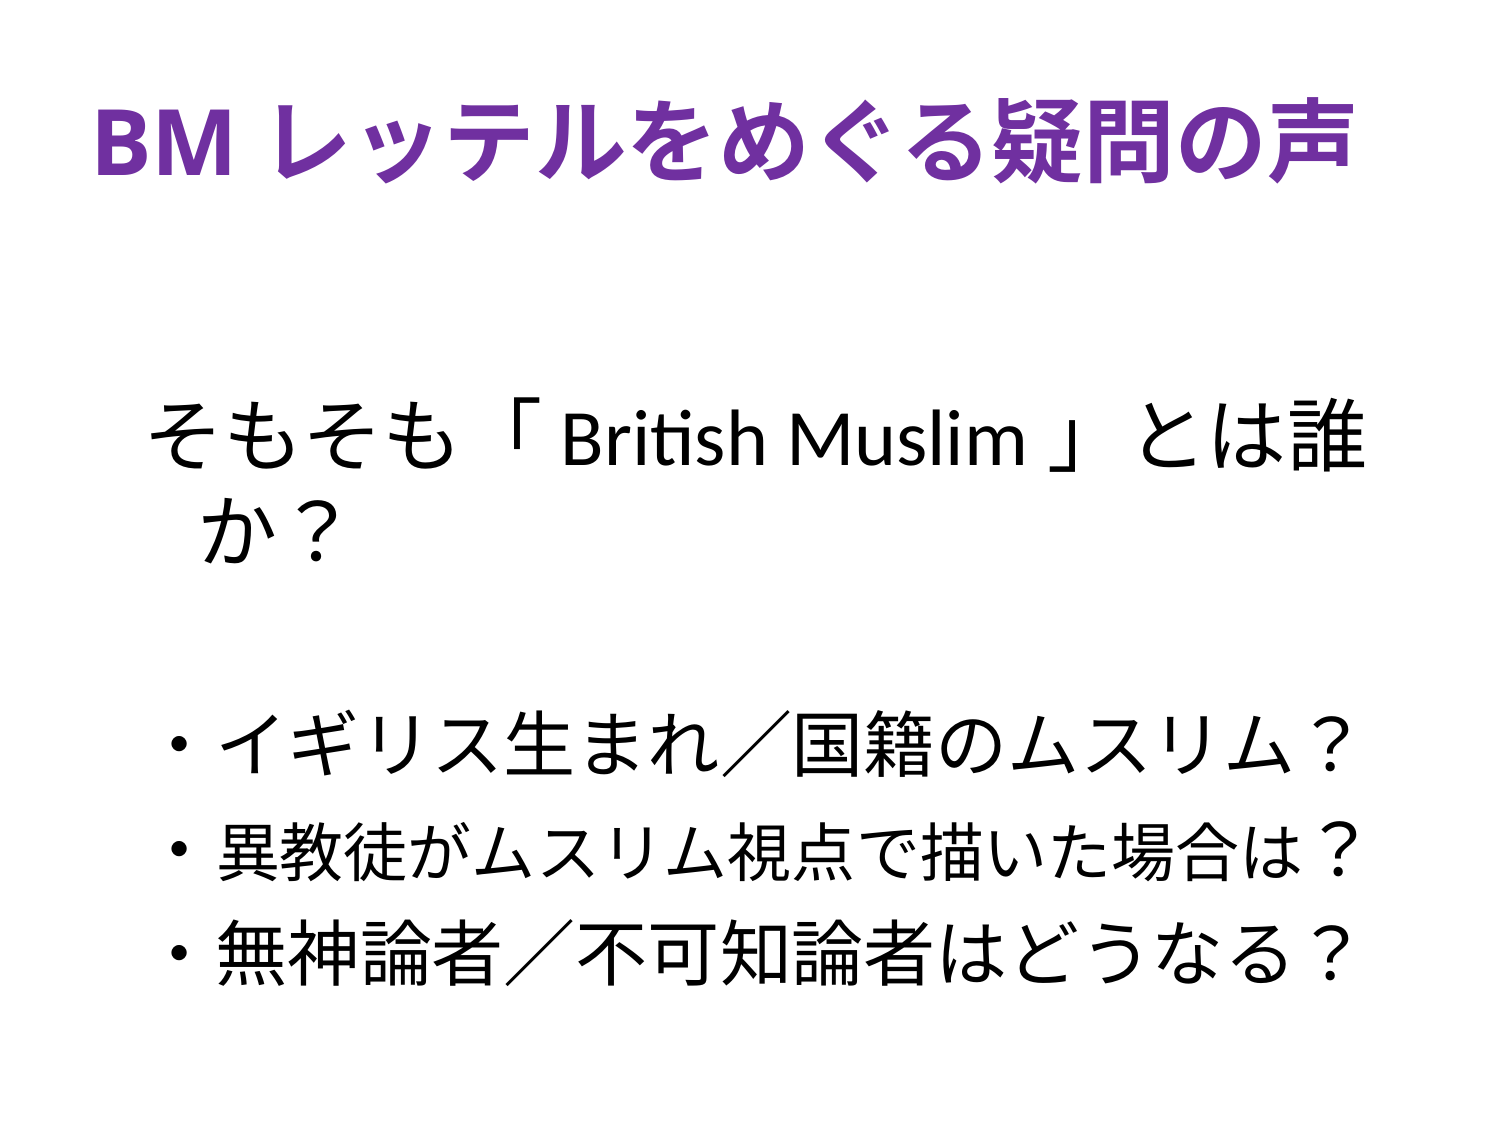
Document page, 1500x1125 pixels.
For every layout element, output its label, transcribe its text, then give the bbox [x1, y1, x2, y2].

list そもそも「British Muslim」とは誰か？ ・イギリス生まれ／国籍のムスリム？ ・異教徒がムスリム視点で描いた場合は？ ・無神論者／不可知論者はどうなる？ [76, 172, 1427, 1005]
title BMレッテルをめぐる疑問の声 [76, 113, 1427, 172]
